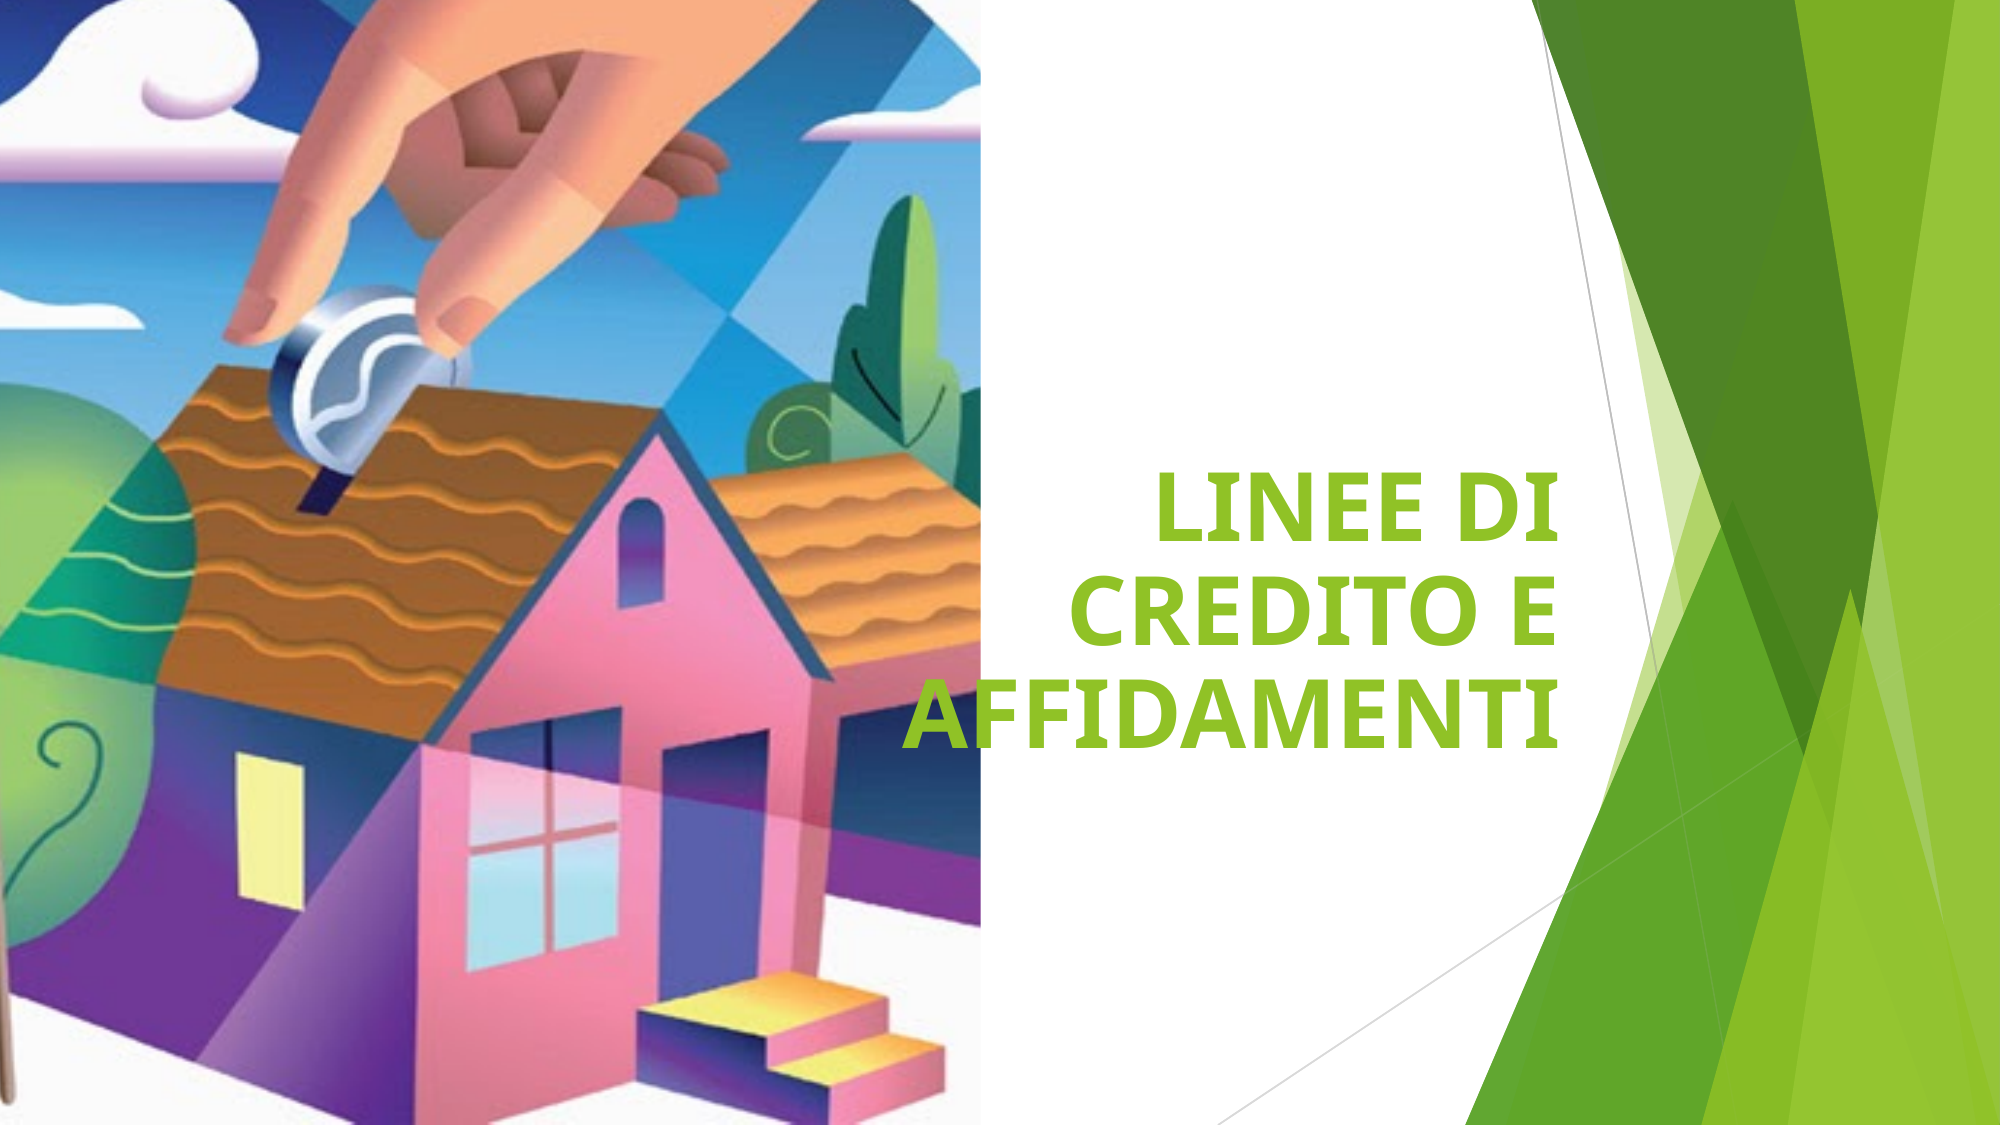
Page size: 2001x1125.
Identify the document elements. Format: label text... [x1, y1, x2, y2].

title LINEE DI CREDITO E AFFIDAMENTI [882, 275, 1576, 777]
text_box [1465, 0, 2000, 1125]
picture [0, 0, 981, 1125]
